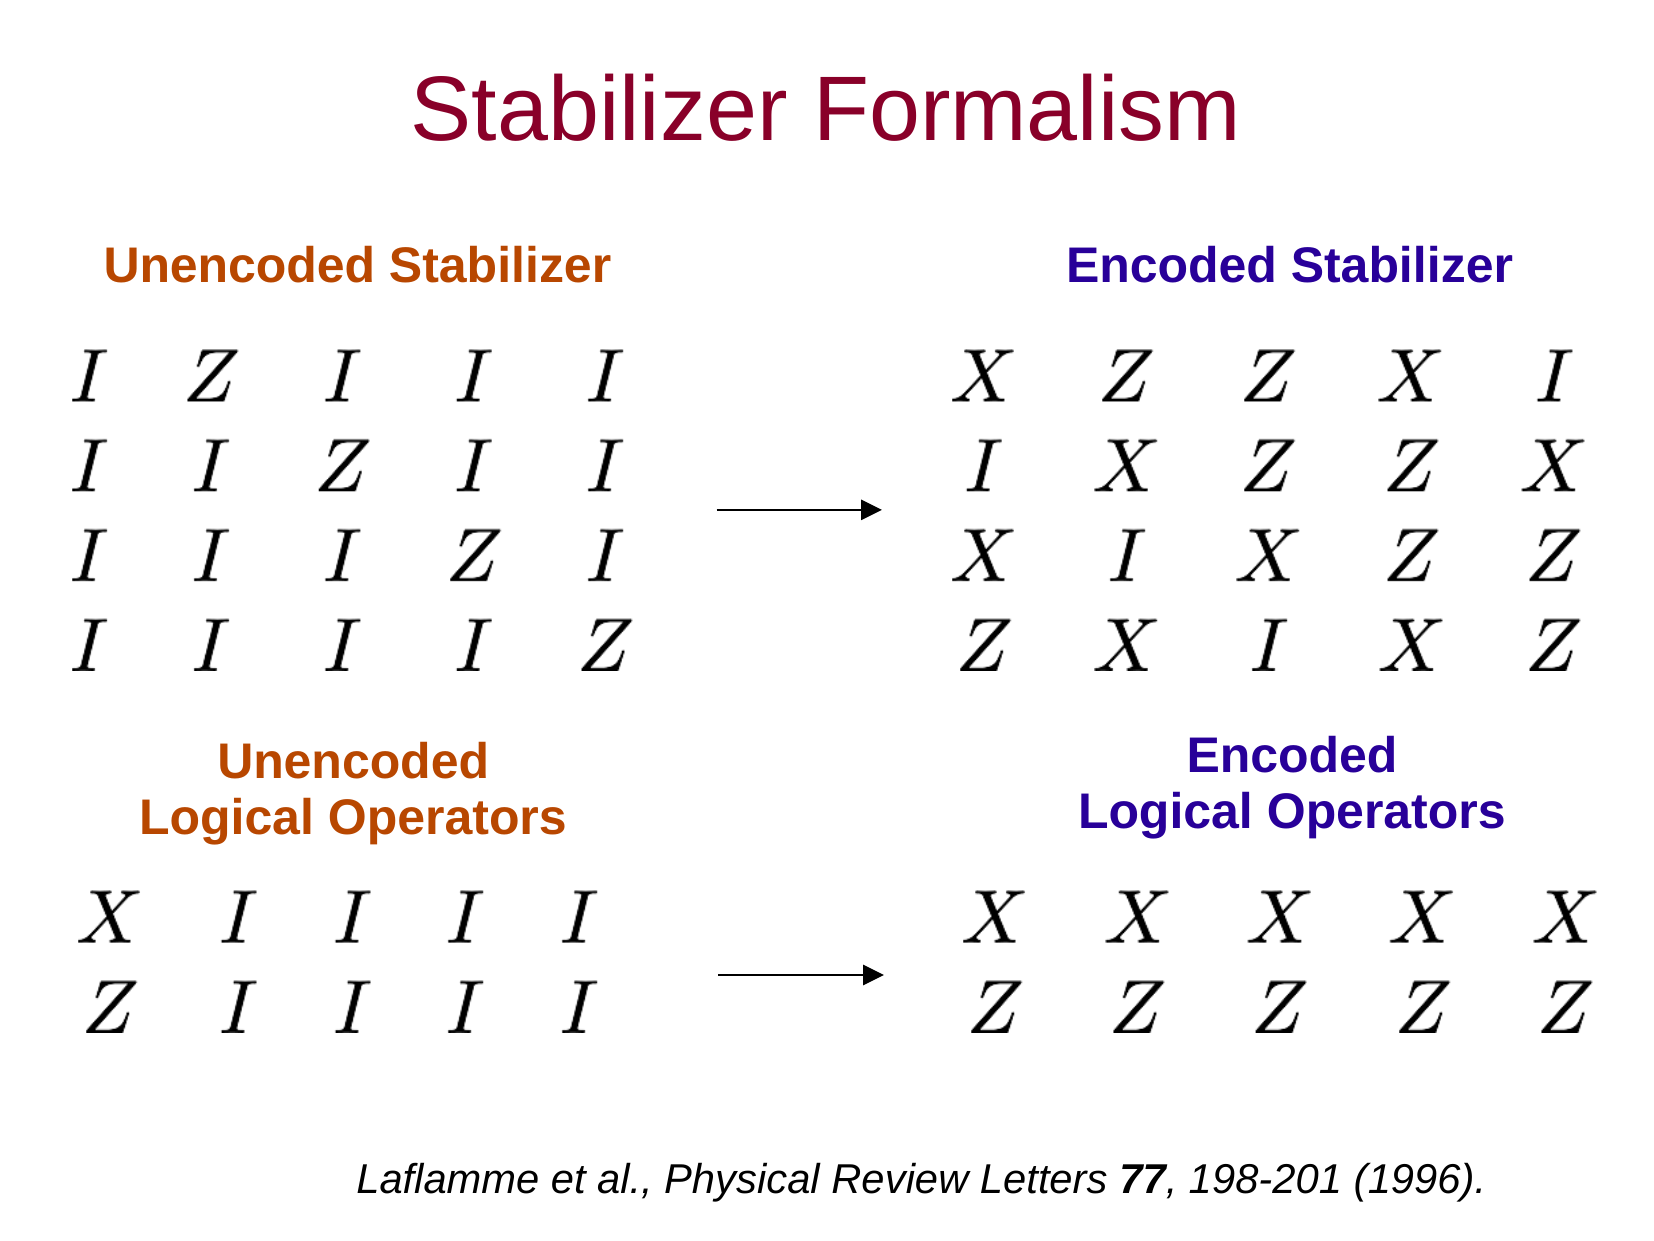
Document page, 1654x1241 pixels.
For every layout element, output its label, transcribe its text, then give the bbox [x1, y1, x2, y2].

picture [71, 348, 634, 671]
text_box Encoded Stabilizer [1051, 229, 1529, 301]
title Stabilizer Formalism [0, 0, 1654, 207]
picture [962, 889, 1598, 1033]
text_box Unencoded Logical Operators [124, 726, 582, 853]
picture [77, 889, 600, 1033]
picture [951, 348, 1586, 671]
text_box Unencoded Stabilizer [88, 229, 628, 301]
text_box Laflamme et al., Physical Review Letters 77, 198-201 (1996). [326, 1143, 1502, 1210]
text_box Encoded Logical Operators [1063, 719, 1521, 847]
